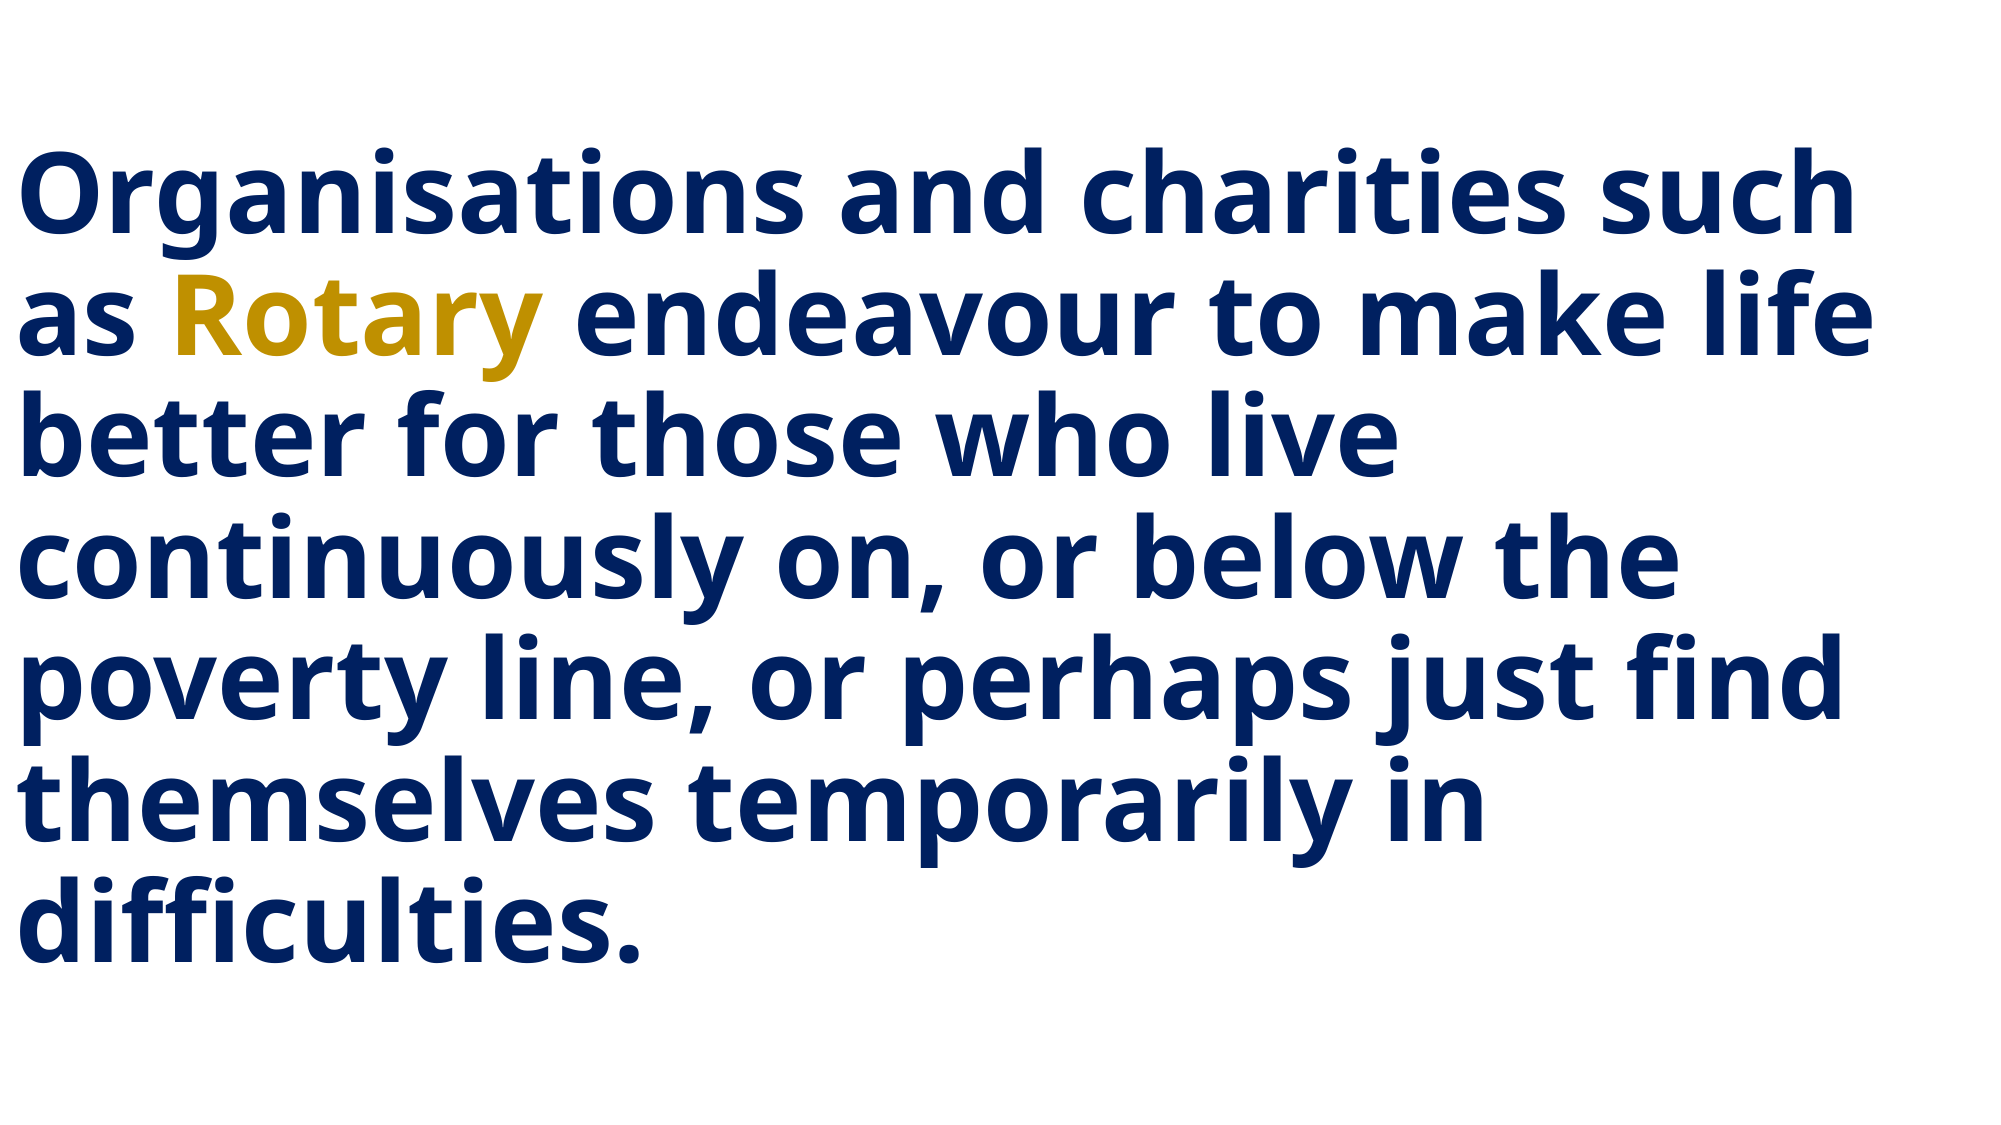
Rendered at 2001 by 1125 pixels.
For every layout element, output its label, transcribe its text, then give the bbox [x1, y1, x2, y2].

title Organisations and charities such as Rotary endeavour to make life better for those who live continuously on, or below the poverty line, or perhaps just find themselves temporarily in difficulties. [0, 59, 2000, 1064]
